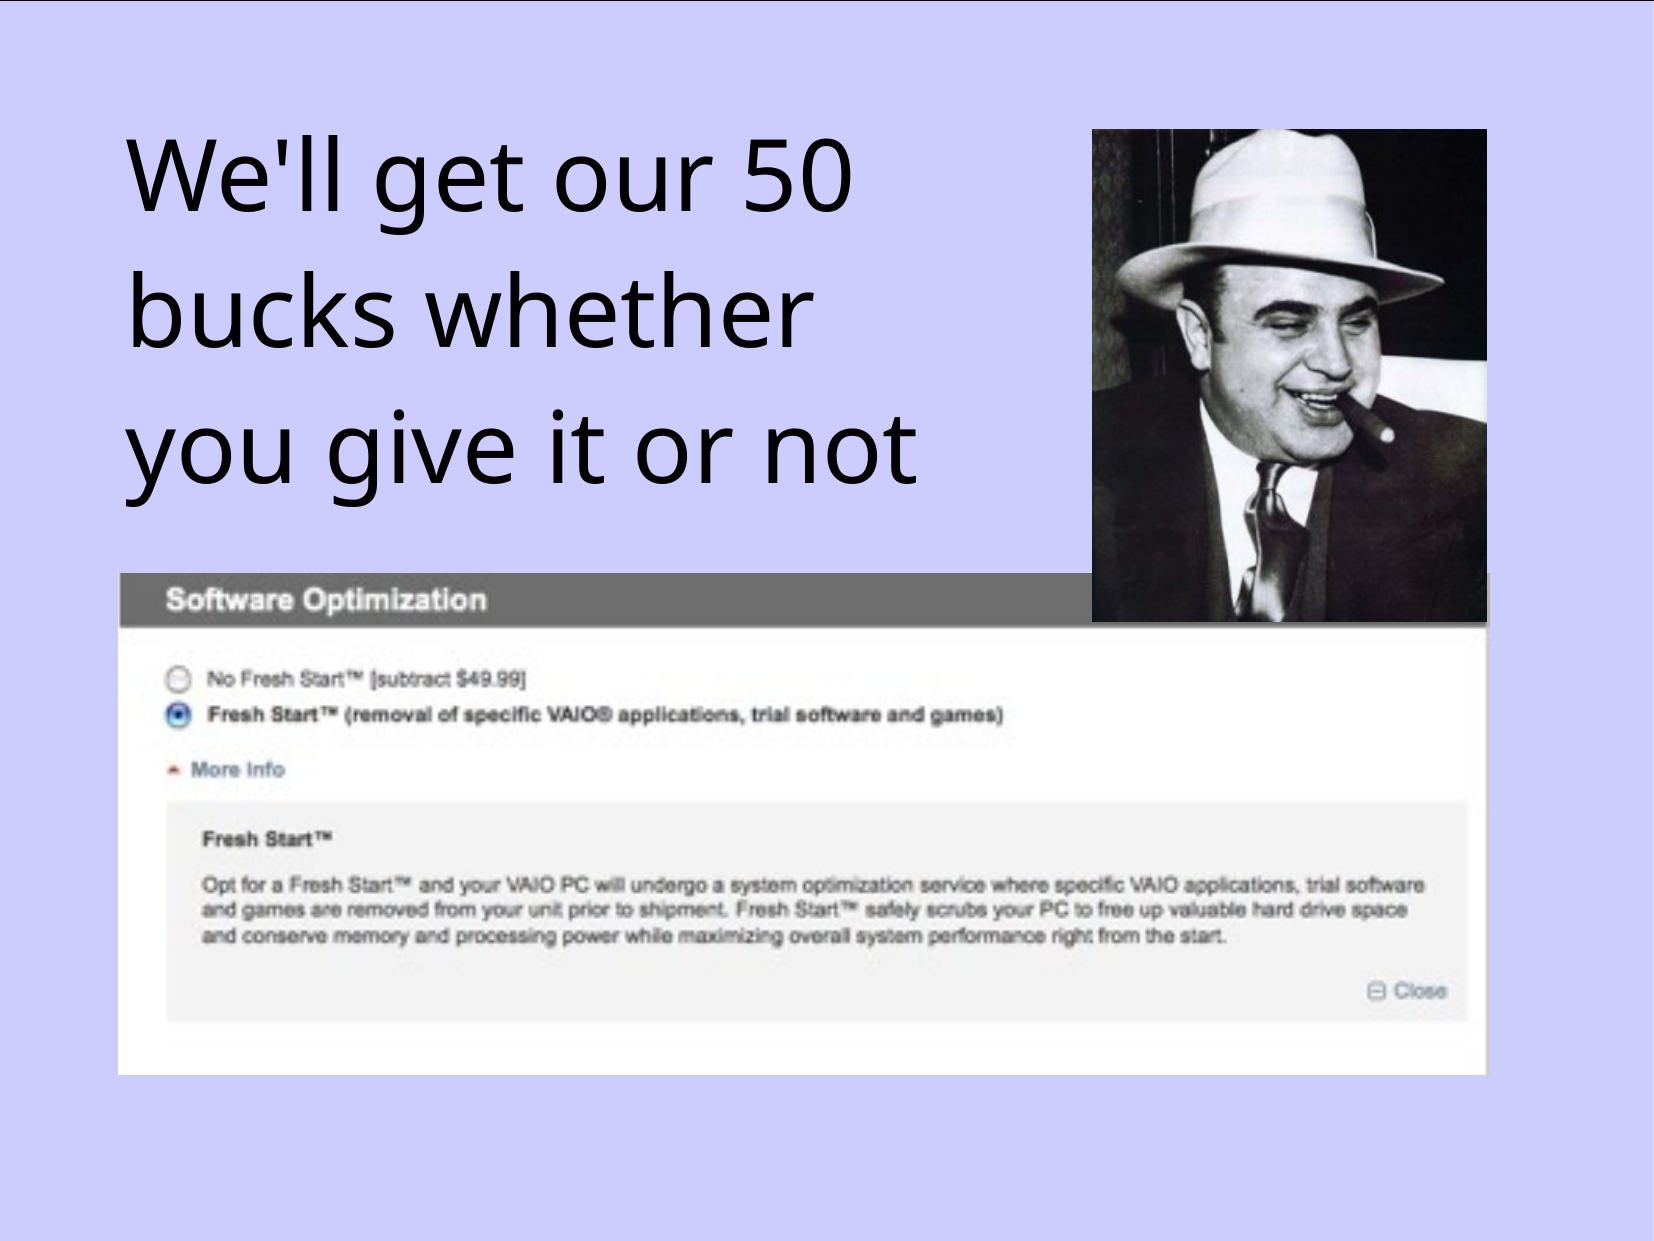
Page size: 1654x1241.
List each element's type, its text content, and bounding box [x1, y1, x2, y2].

text_box We'll get our 50 bucks whether you give it or not [110, 96, 1027, 461]
picture [118, 129, 1490, 1075]
